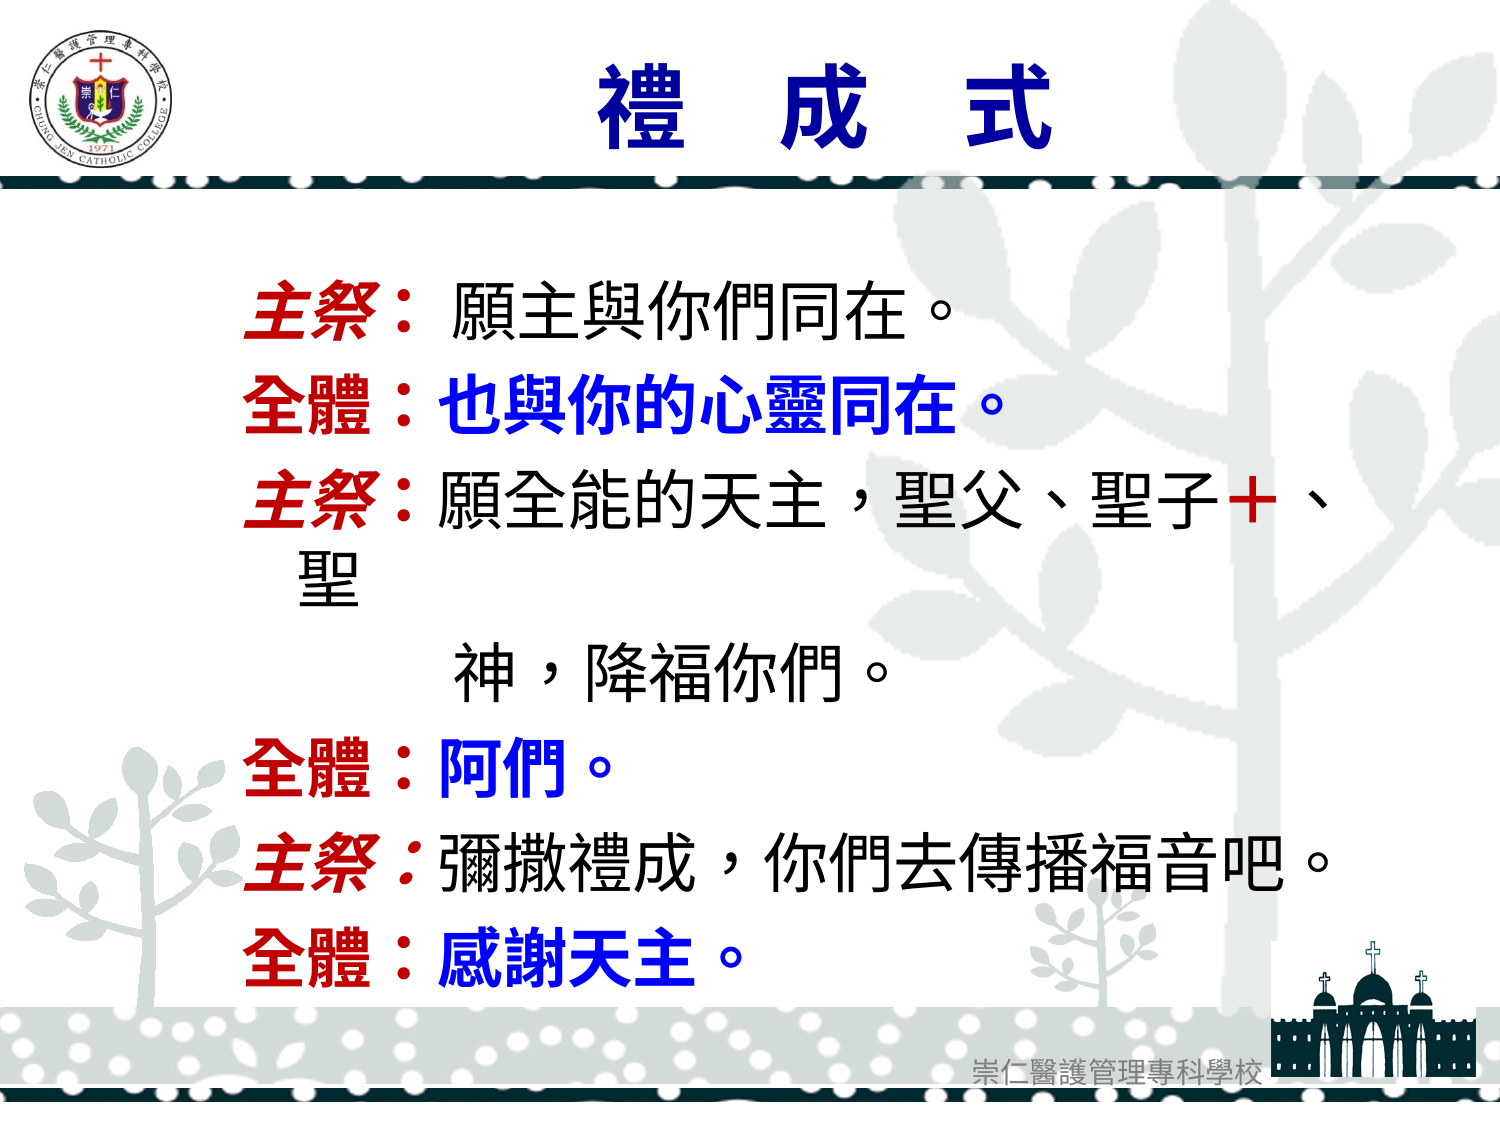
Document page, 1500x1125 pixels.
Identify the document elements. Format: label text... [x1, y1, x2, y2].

text_box 崇仁醫護管理專科學校 [879, 1046, 1355, 1125]
title 禮 成 式 [150, 42, 1500, 161]
list 主祭： 願主與你們同在。 全體：也與你的心靈同在。 主祭：願全能的天主，聖父、聖子＋、聖 神，降福你們。 全體：阿們。 主祭：彌撒禮成，你們去傳播福音吧。 全體：感謝天主。 [171, 262, 1426, 1005]
